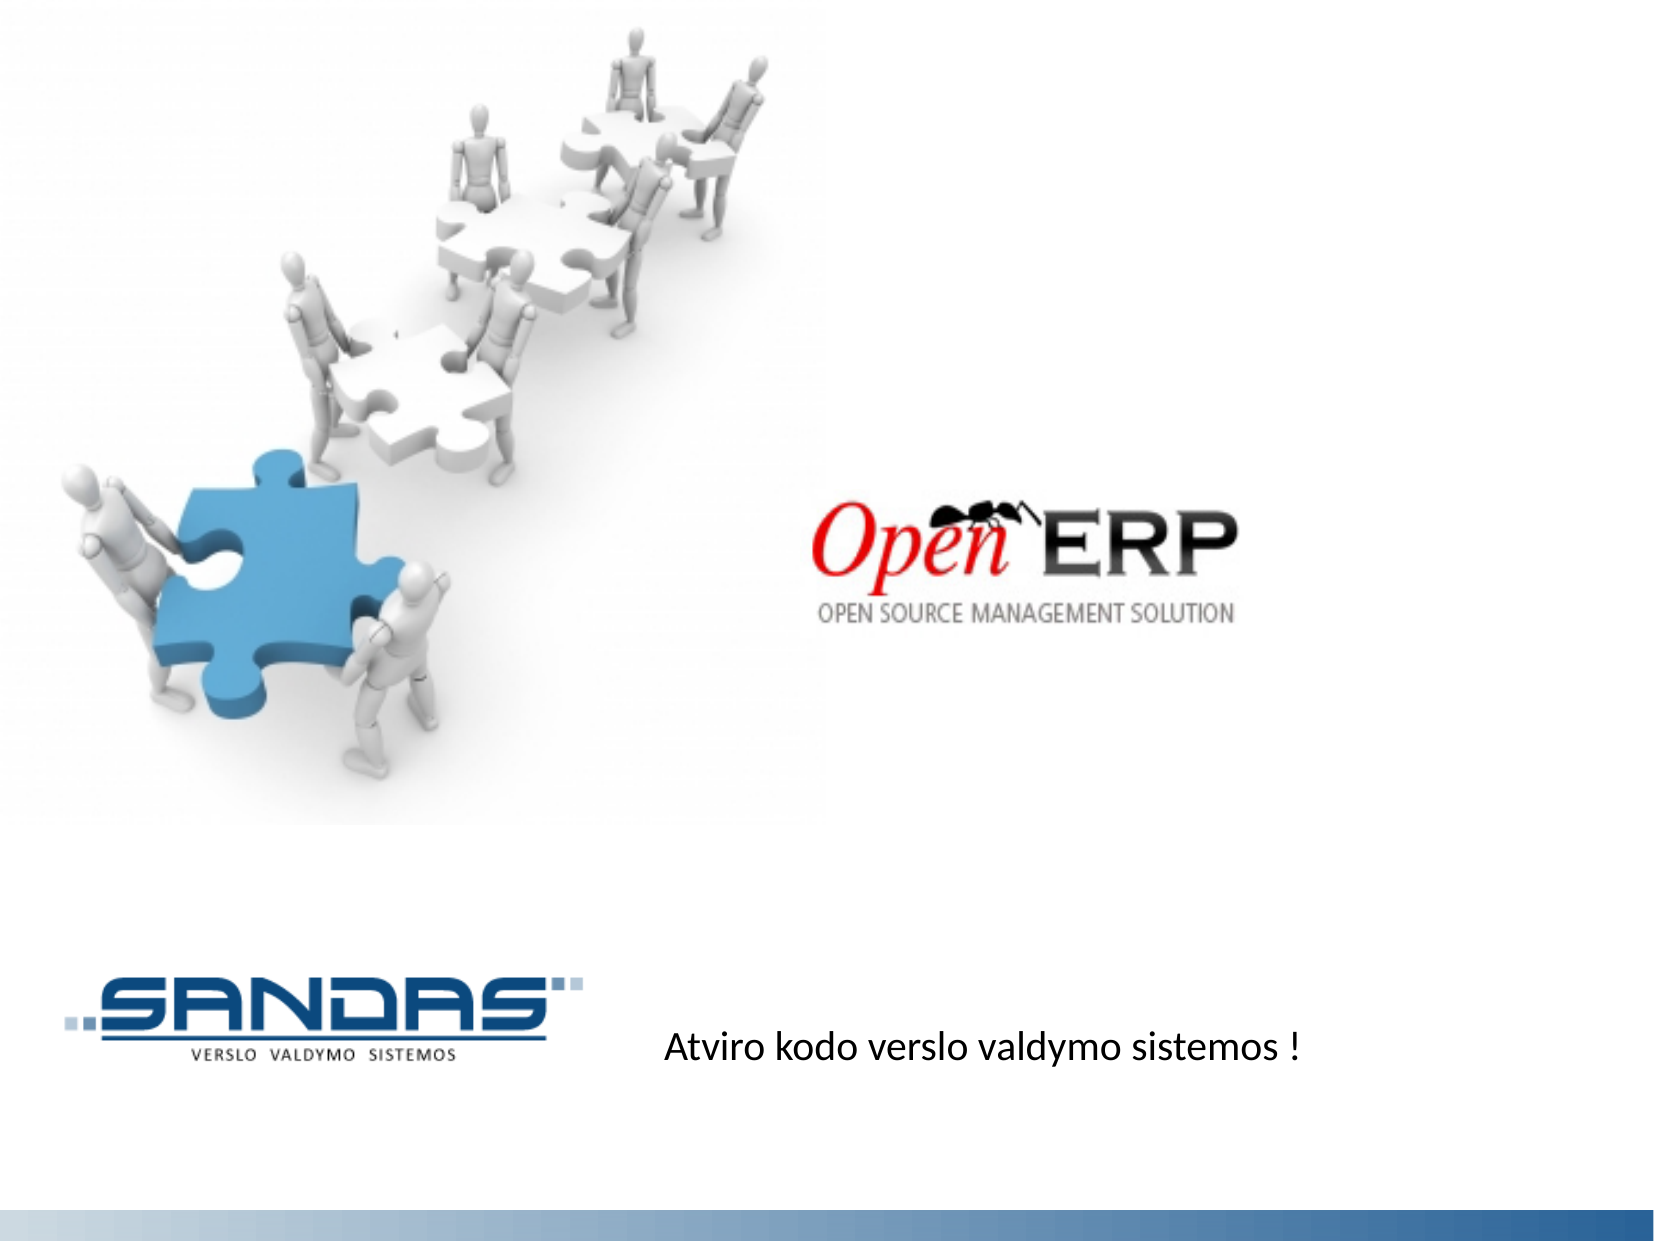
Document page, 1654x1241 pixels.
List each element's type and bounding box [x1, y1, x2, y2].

picture [0, 0, 1244, 825]
picture [0, 1210, 1654, 1241]
picture [57, 915, 591, 1113]
